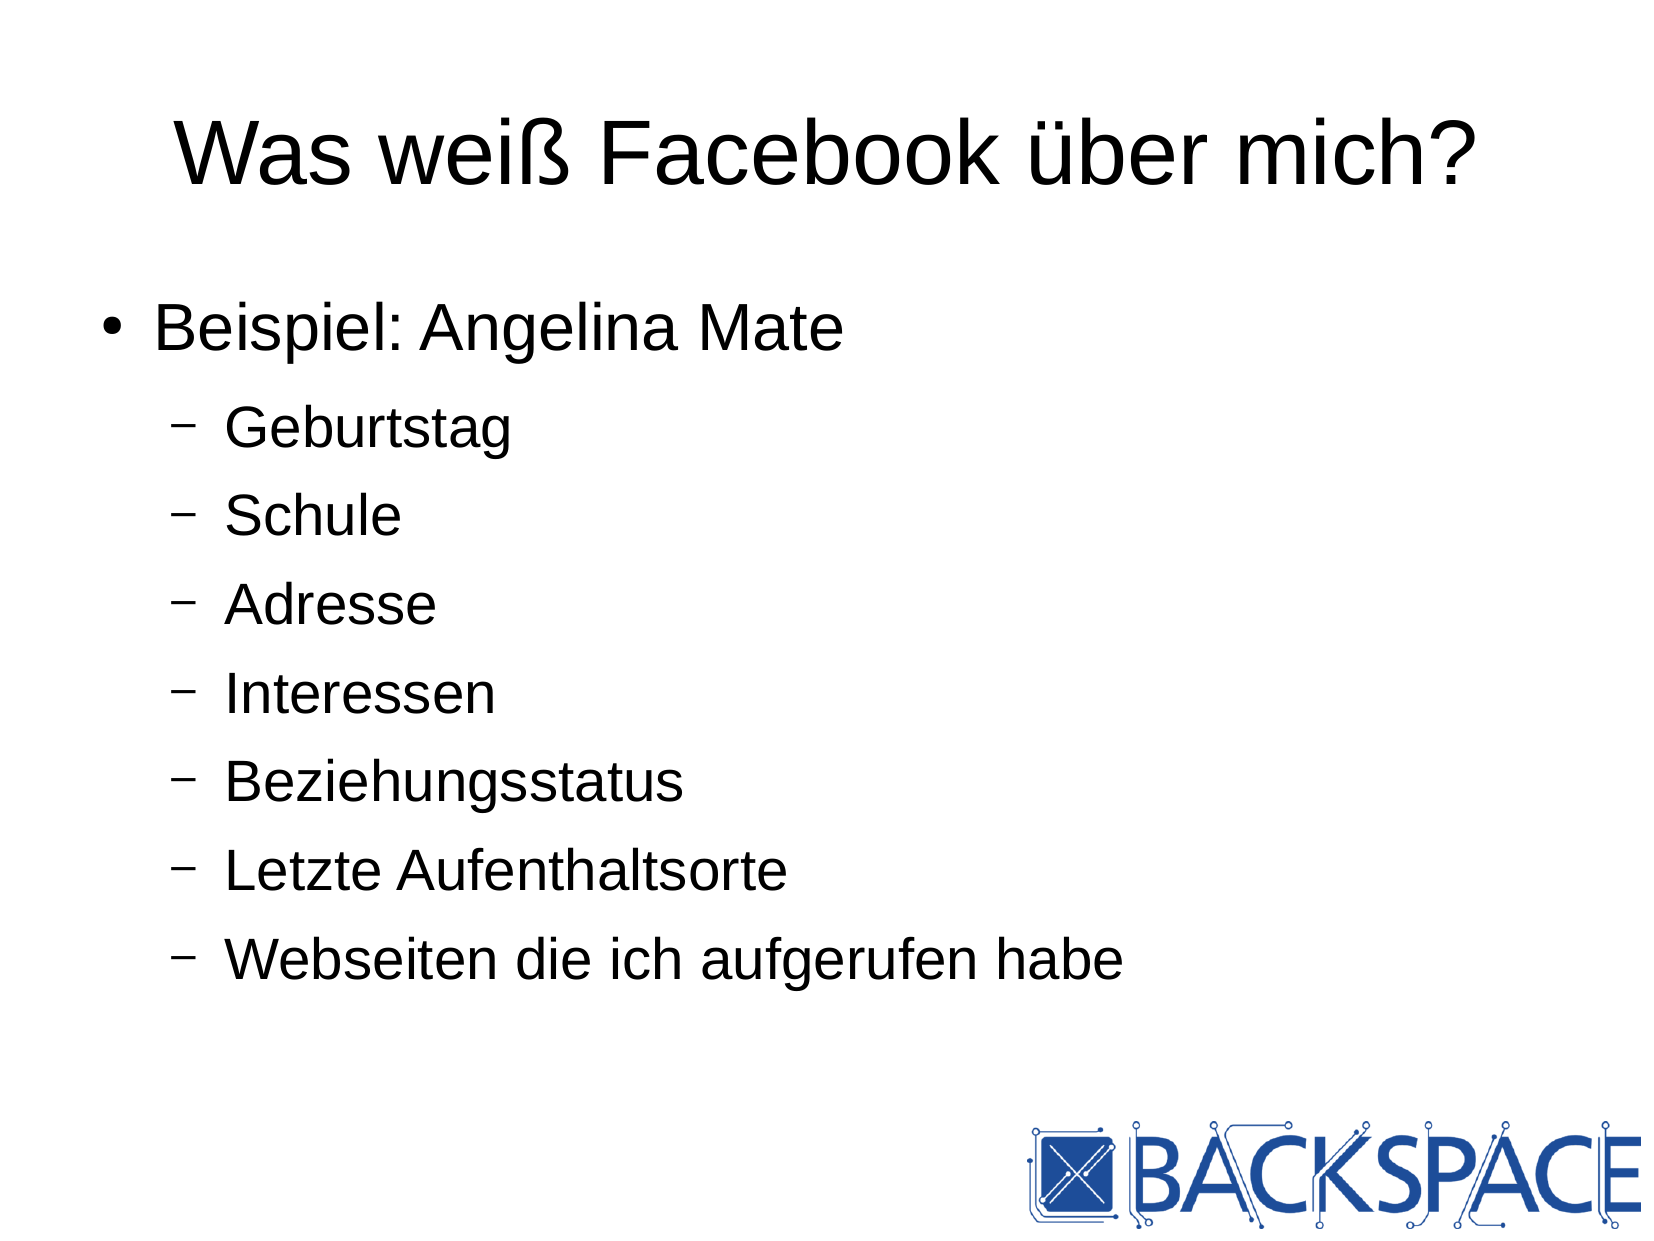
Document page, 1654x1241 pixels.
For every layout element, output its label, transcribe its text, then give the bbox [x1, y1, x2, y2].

picture [1027, 1121, 1641, 1229]
list Beispiel: Angelina Mate Geburtstag Schule Adresse Interessen Beziehungsstatus Letzte Aufenthaltsorte Webseiten die ich aufgerufen habe [82, 290, 1538, 1010]
title Was weiß Facebook über mich? [82, 49, 1571, 257]
